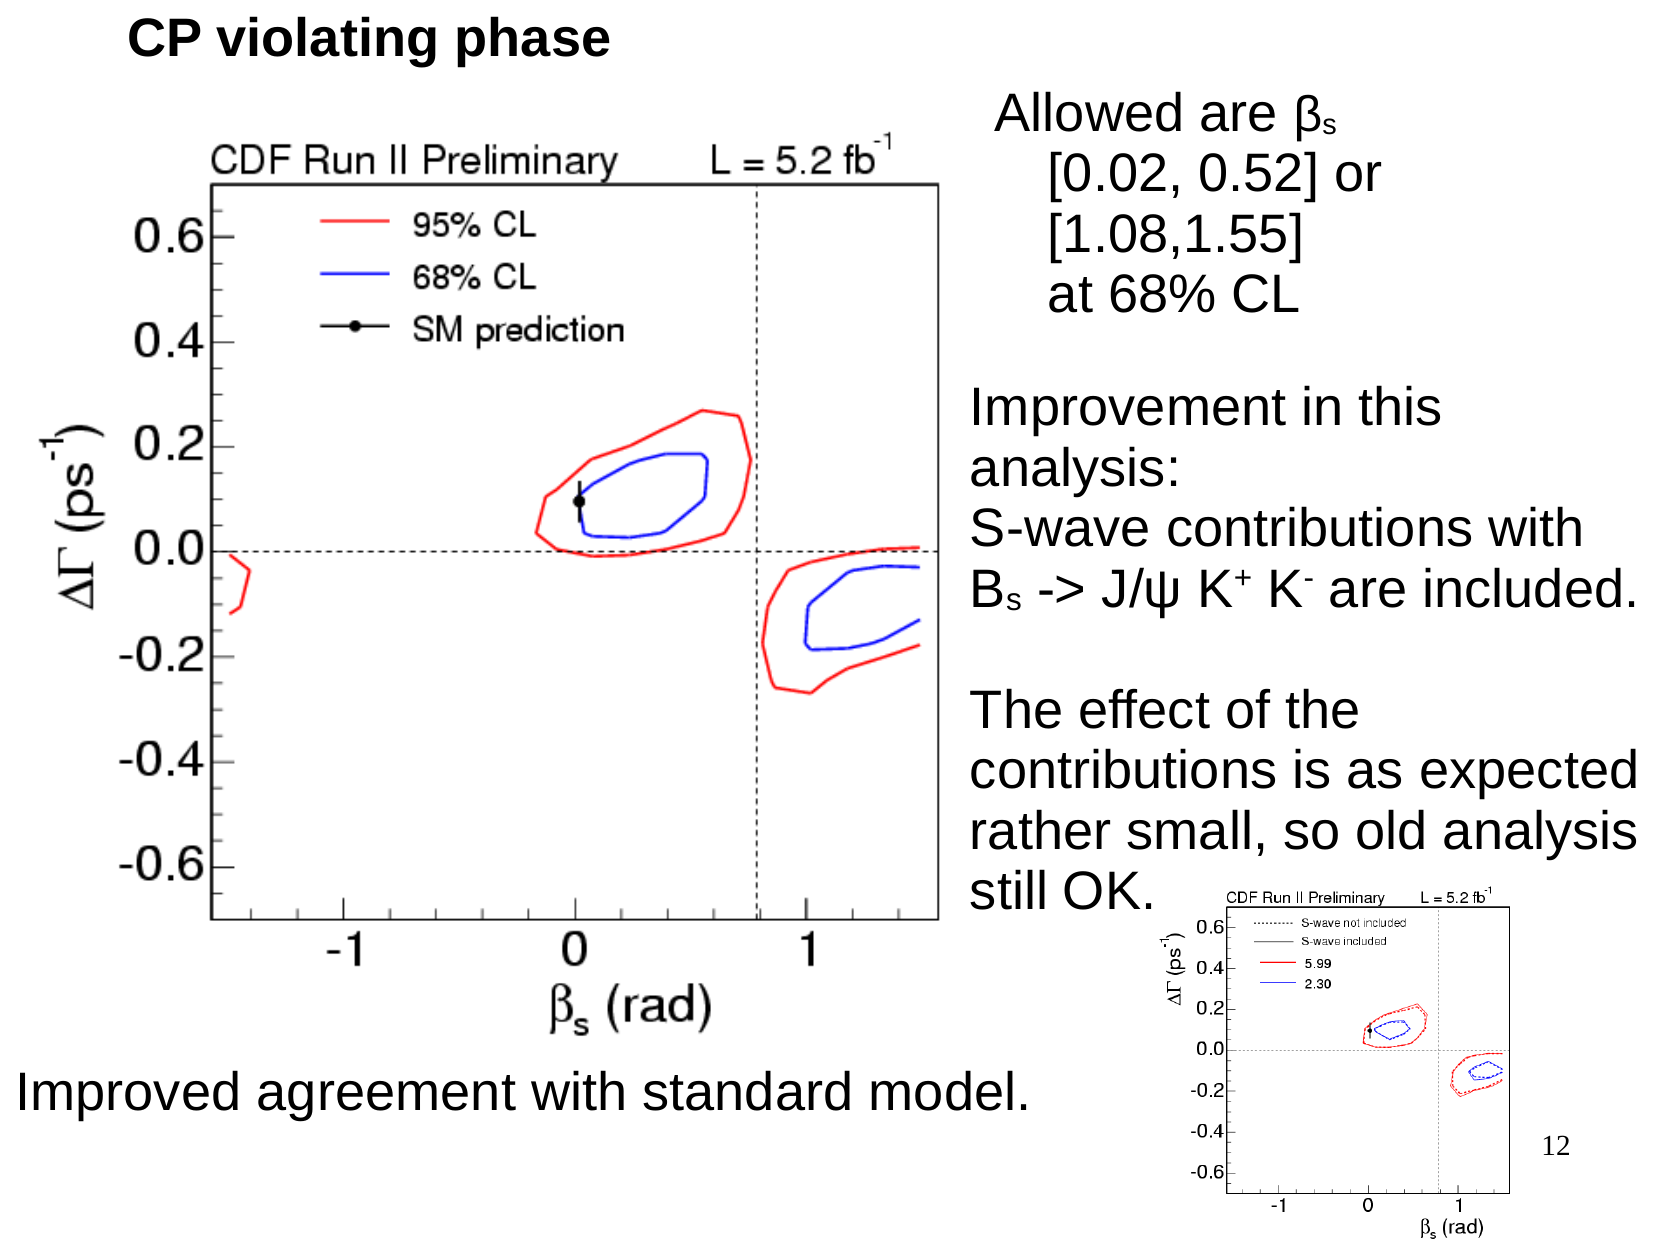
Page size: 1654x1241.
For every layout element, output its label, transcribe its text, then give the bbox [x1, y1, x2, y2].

picture [1147, 949, 1532, 1241]
text_box Improvement in this analysis: S-wave contributions with Bs -> J/ψ K+ K- are included. The effect of the contributions is as expected rather small, so old analysis still OK. [955, 369, 1654, 949]
text_box Improved agreement with standard model. [0, 1053, 1071, 1130]
picture [8, 101, 997, 1051]
text_box Allowed are βs [0.02, 0.52] or [1.08,1.55] at 68% CL [962, 75, 1631, 348]
text_box CP violating phase [112, 0, 863, 76]
